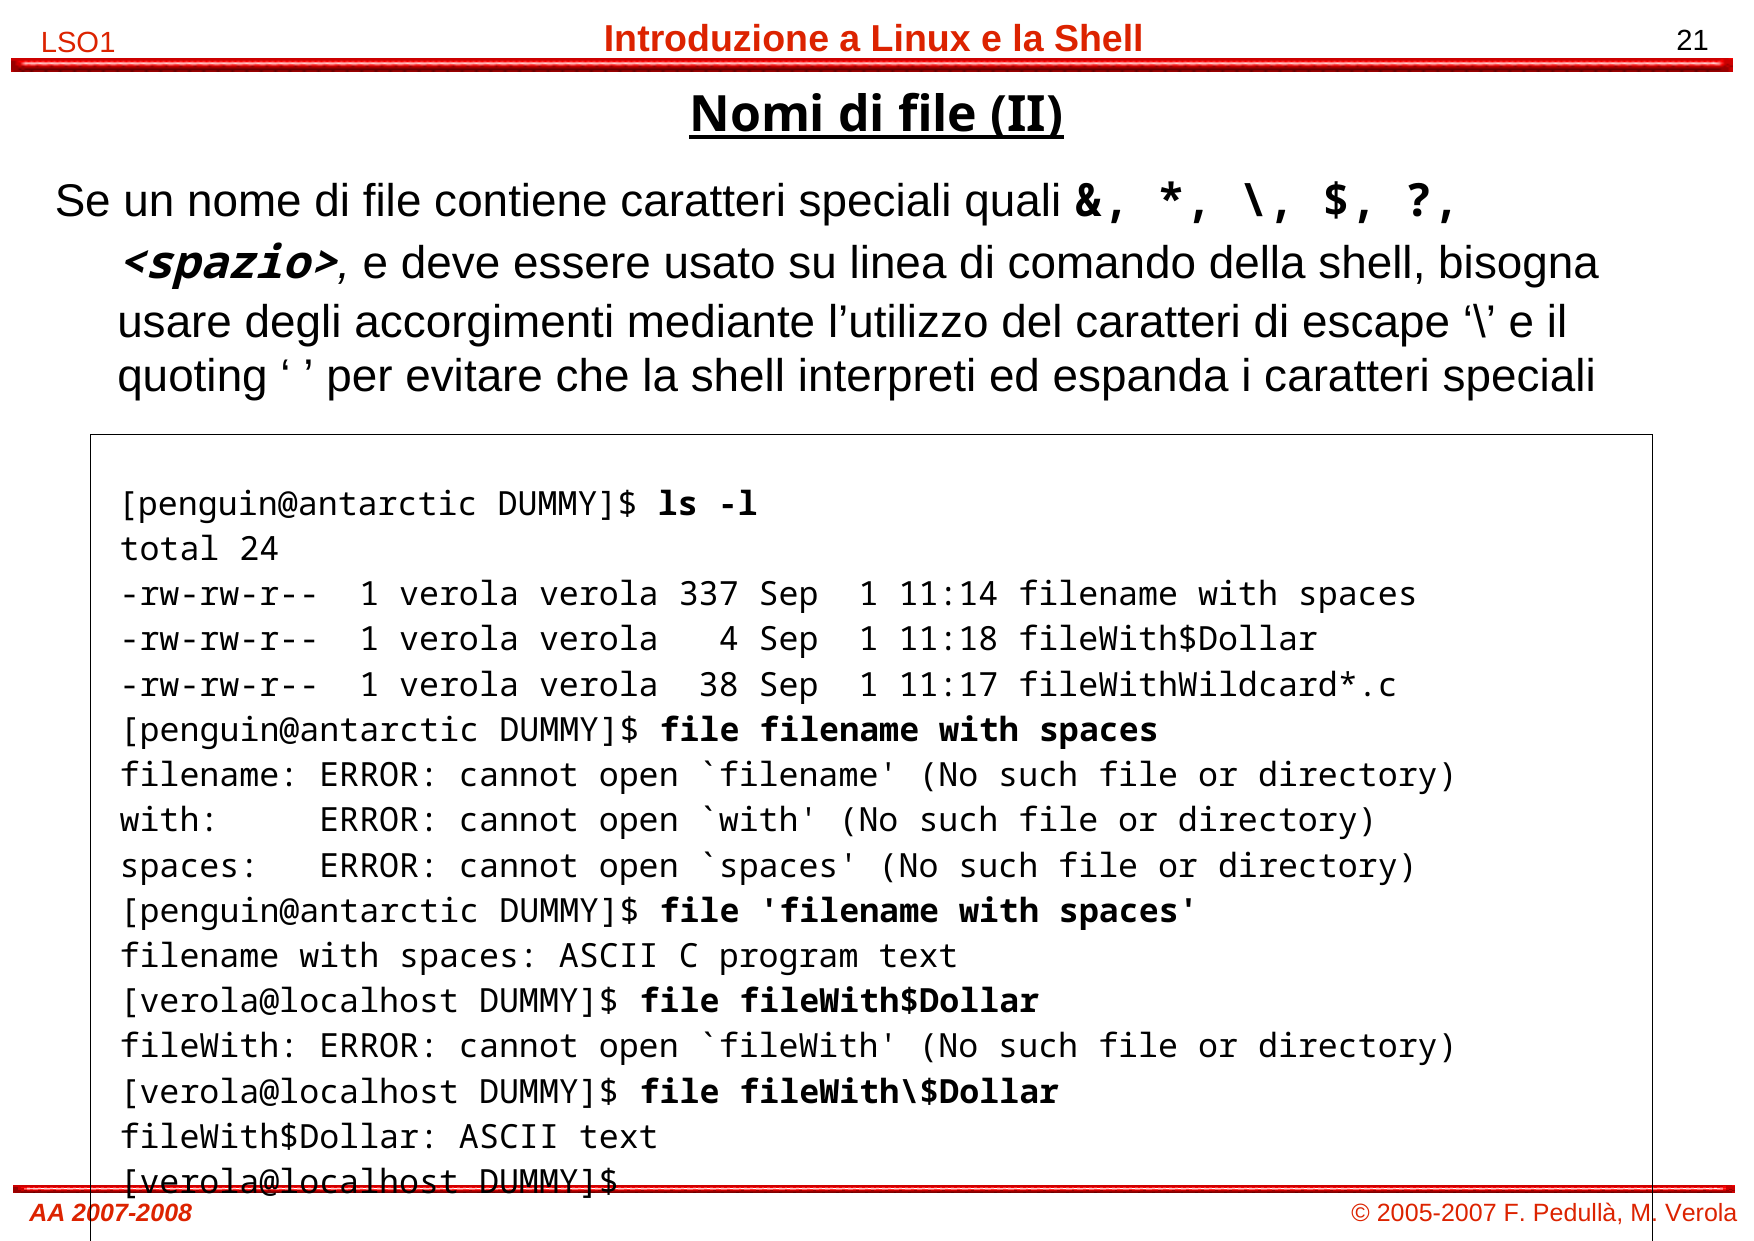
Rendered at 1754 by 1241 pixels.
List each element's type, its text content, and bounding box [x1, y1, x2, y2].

picture [244, 1185, 253, 1191]
picture [404, 1185, 414, 1191]
picture [544, 1185, 554, 1193]
picture [490, 1185, 505, 1193]
picture [1653, 1185, 1735, 1193]
picture [504, 1185, 514, 1191]
picture [213, 1185, 228, 1193]
picture [433, 1185, 448, 1193]
picture [151, 1185, 166, 1193]
picture [396, 1185, 405, 1193]
picture [356, 1185, 368, 1193]
picture [291, 1185, 305, 1193]
text_box [penguin@antarctic DUMMY]$ ls -l total 24 -rw-rw-r-- 1 verola verola 337 Sep 1 11:14 filename with spaces -rw-rw-r-- 1 verola verola 4 Sep 1 11:18 fileWith$Dollar -rw-rw-r-- 1 verola verola 38 Sep 1 11:17 fileWithWildcard*.c [penguin@antarctic DUMMY]$ file filename with spaces filename: ERROR: cannot open `filename' (No such file or directory) with: ERROR: cannot open `with' (No such file or directory) spaces: ERROR: cannot open `spaces' (No such file or directory) [penguin@antarctic DUMMY]$ file 'filename with spaces' filename with spaces: ASCII C program text [verola@localhost DUMMY]$ file fileWith$Dollar fileWith: ERROR: cannot open `fileWith' (No such file or directory) [verola@localhost DUMMY]$ file fileWith\$Dollar fileWith$Dollar: ASCII text [verola@localhost DUMMY]$ [90, 434, 1653, 1142]
picture [91, 1185, 127, 1193]
picture [204, 1185, 214, 1191]
picture [13, 1185, 90, 1193]
picture [313, 1185, 326, 1193]
picture [11, 58, 1733, 72]
picture [256, 1185, 262, 1193]
title Nomi di file (II) [40, 66, 1714, 162]
picture [130, 1185, 147, 1193]
picture [325, 1185, 344, 1193]
picture [557, 1185, 567, 1193]
picture [190, 1185, 205, 1193]
picture [371, 1185, 382, 1193]
picture [536, 1185, 541, 1193]
picture [484, 1185, 494, 1190]
picture [590, 1185, 607, 1193]
list Se un nome di file contiene caratteri speciali quali &, *, \, $, ?, <spazio>, e deve essere usato su linea di comando della shell, bisogna usare degli accorgimenti mediante l’utilizzo del caratteri di escape ‘\’ e il quoting ‘ ’ per evitare che la shell interpreti ed espanda i caratteri speciali [54, 167, 1692, 407]
picture [523, 1185, 533, 1193]
picture [609, 1185, 1652, 1193]
picture [231, 1185, 244, 1193]
picture [164, 1185, 186, 1193]
picture [513, 1185, 520, 1193]
picture [344, 1185, 353, 1191]
picture [262, 1185, 288, 1193]
picture [449, 1185, 481, 1193]
picture [304, 1185, 314, 1191]
picture [569, 1185, 587, 1193]
picture [413, 1185, 432, 1193]
picture [385, 1185, 393, 1193]
